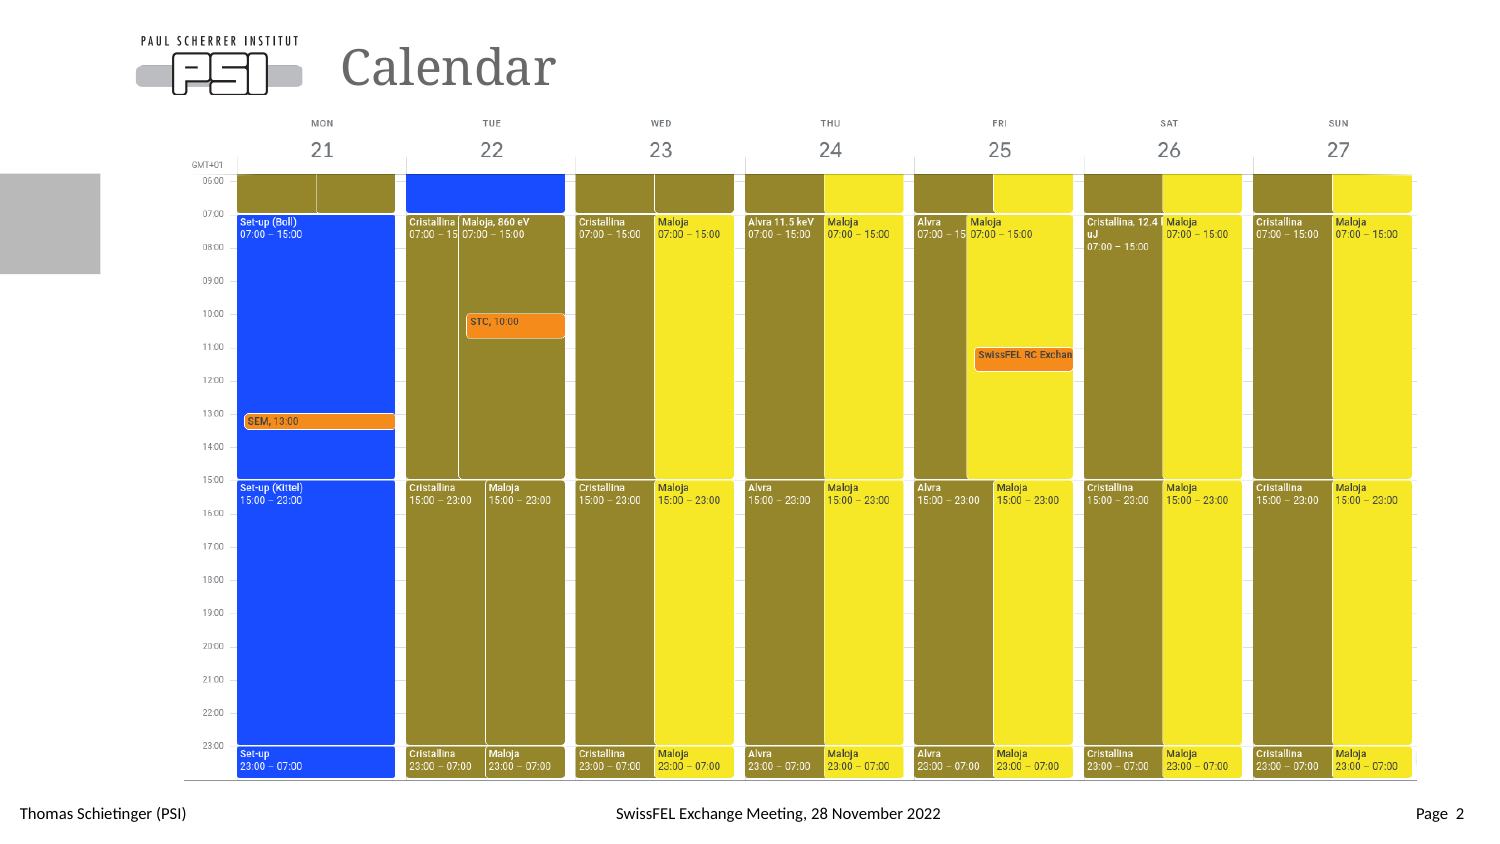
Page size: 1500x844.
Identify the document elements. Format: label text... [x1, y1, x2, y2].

picture [184, 107, 1417, 781]
title Calendar [340, 35, 1442, 98]
